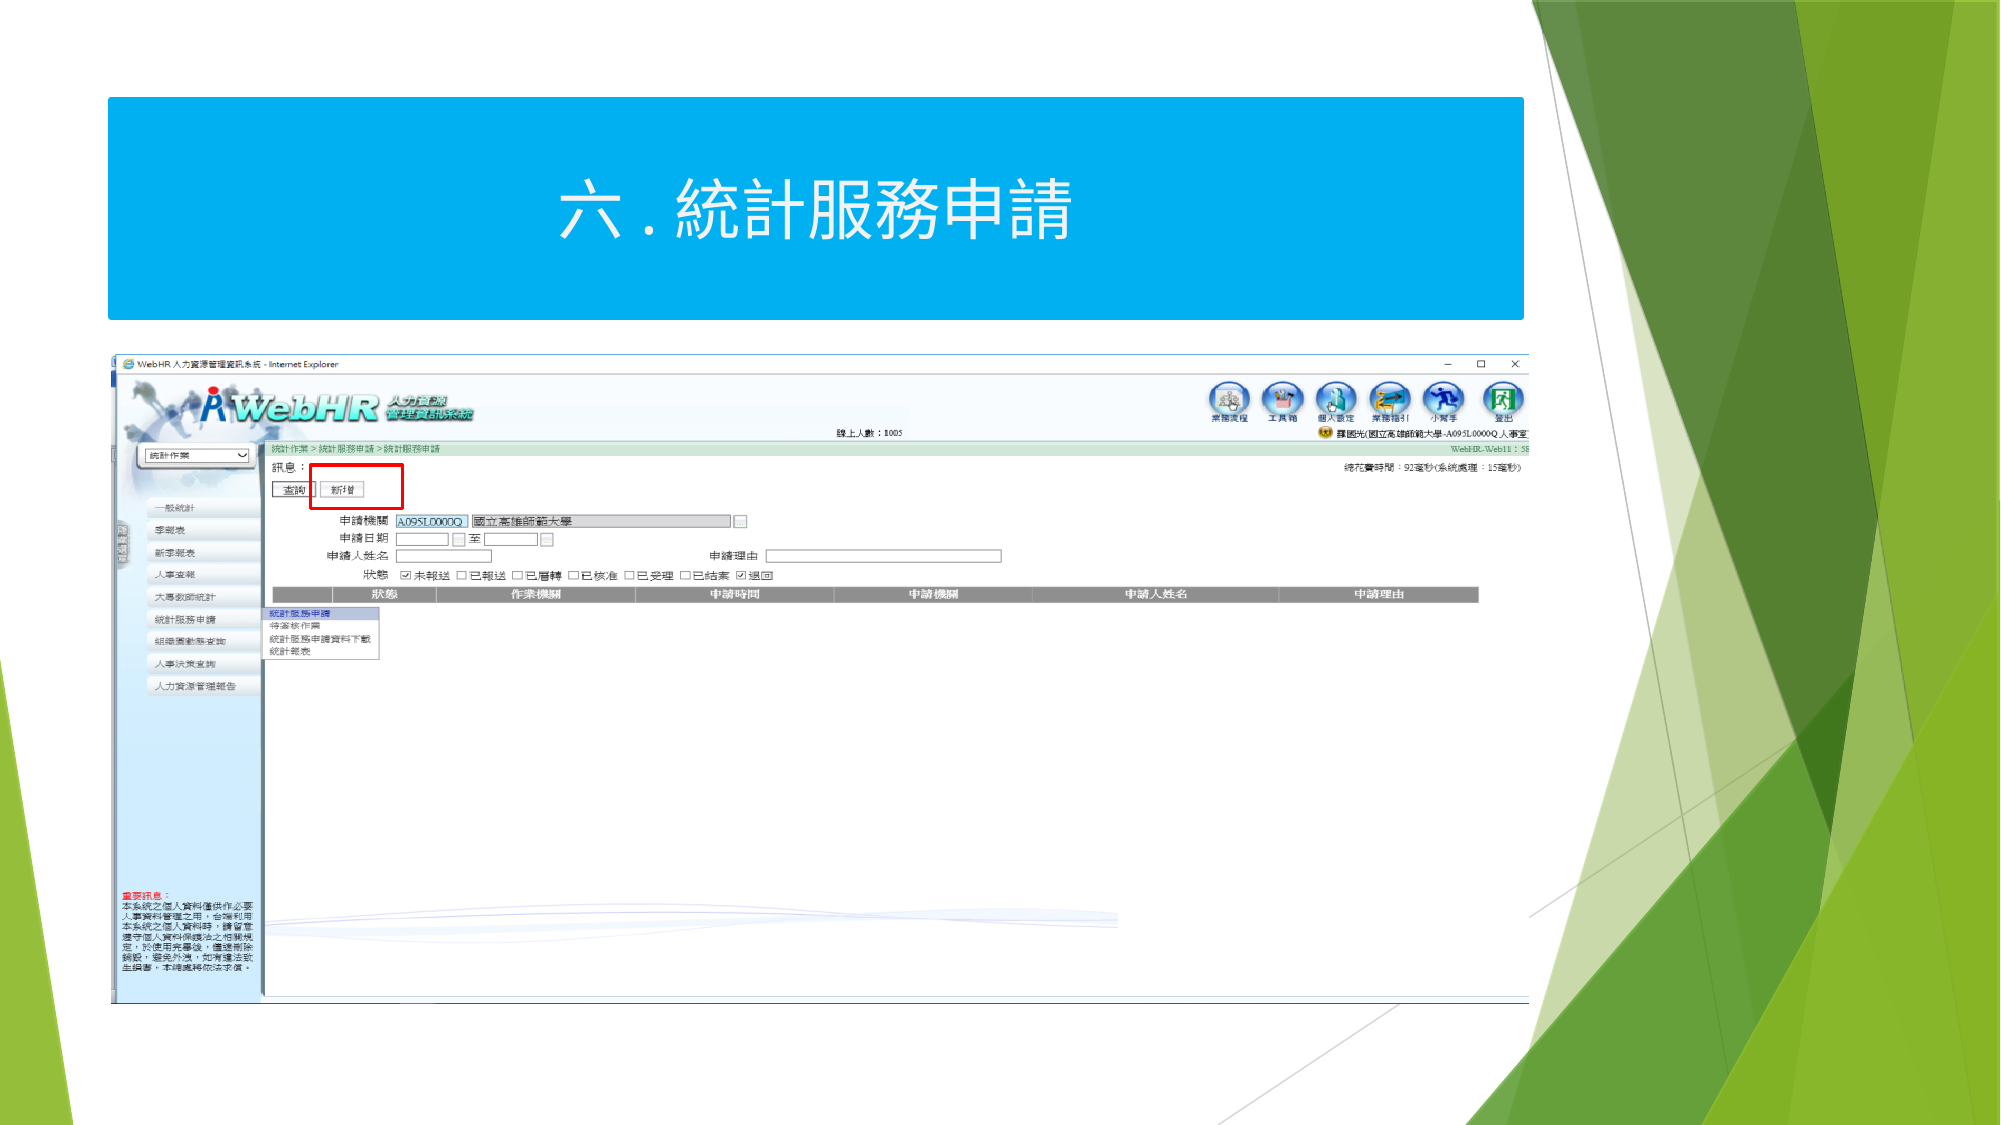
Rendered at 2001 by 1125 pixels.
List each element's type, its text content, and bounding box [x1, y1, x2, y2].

title 六.統計服務申請 [111, 99, 1522, 317]
picture [111, 354, 1529, 1004]
